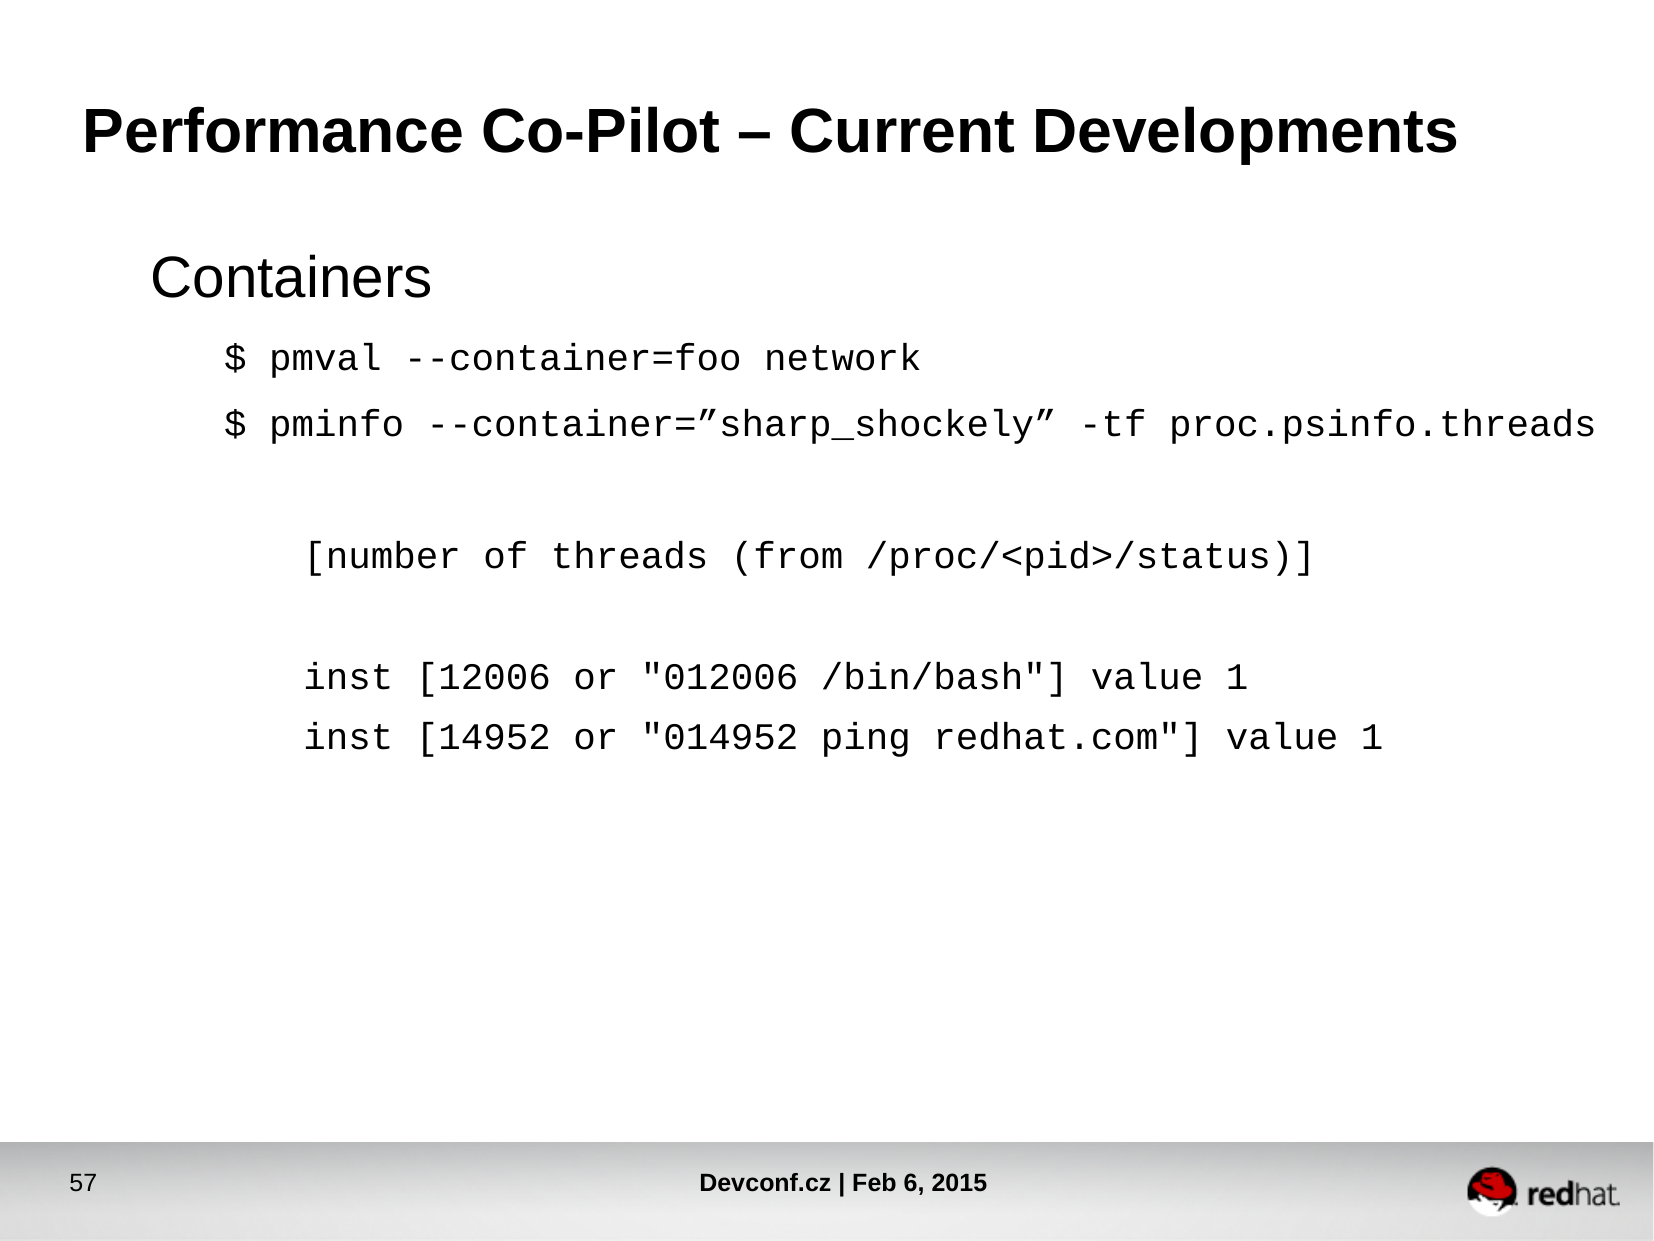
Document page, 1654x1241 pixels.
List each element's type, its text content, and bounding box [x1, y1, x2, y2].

list Containers $ pmval --container=foo network $ pminfo --container=”sharp_shockely” -tf proc.psinfo.threads [number of threads (from /proc/<pid>/status)] inst [12006 or "012006 /bin/bash"] value 1 inst [14952 or "014952 ping redhat.com"] value 1 [90, 244, 1654, 1039]
title Performance Co-Pilot – Current Developments [82, 37, 1571, 226]
picture [0, 1142, 1654, 1241]
